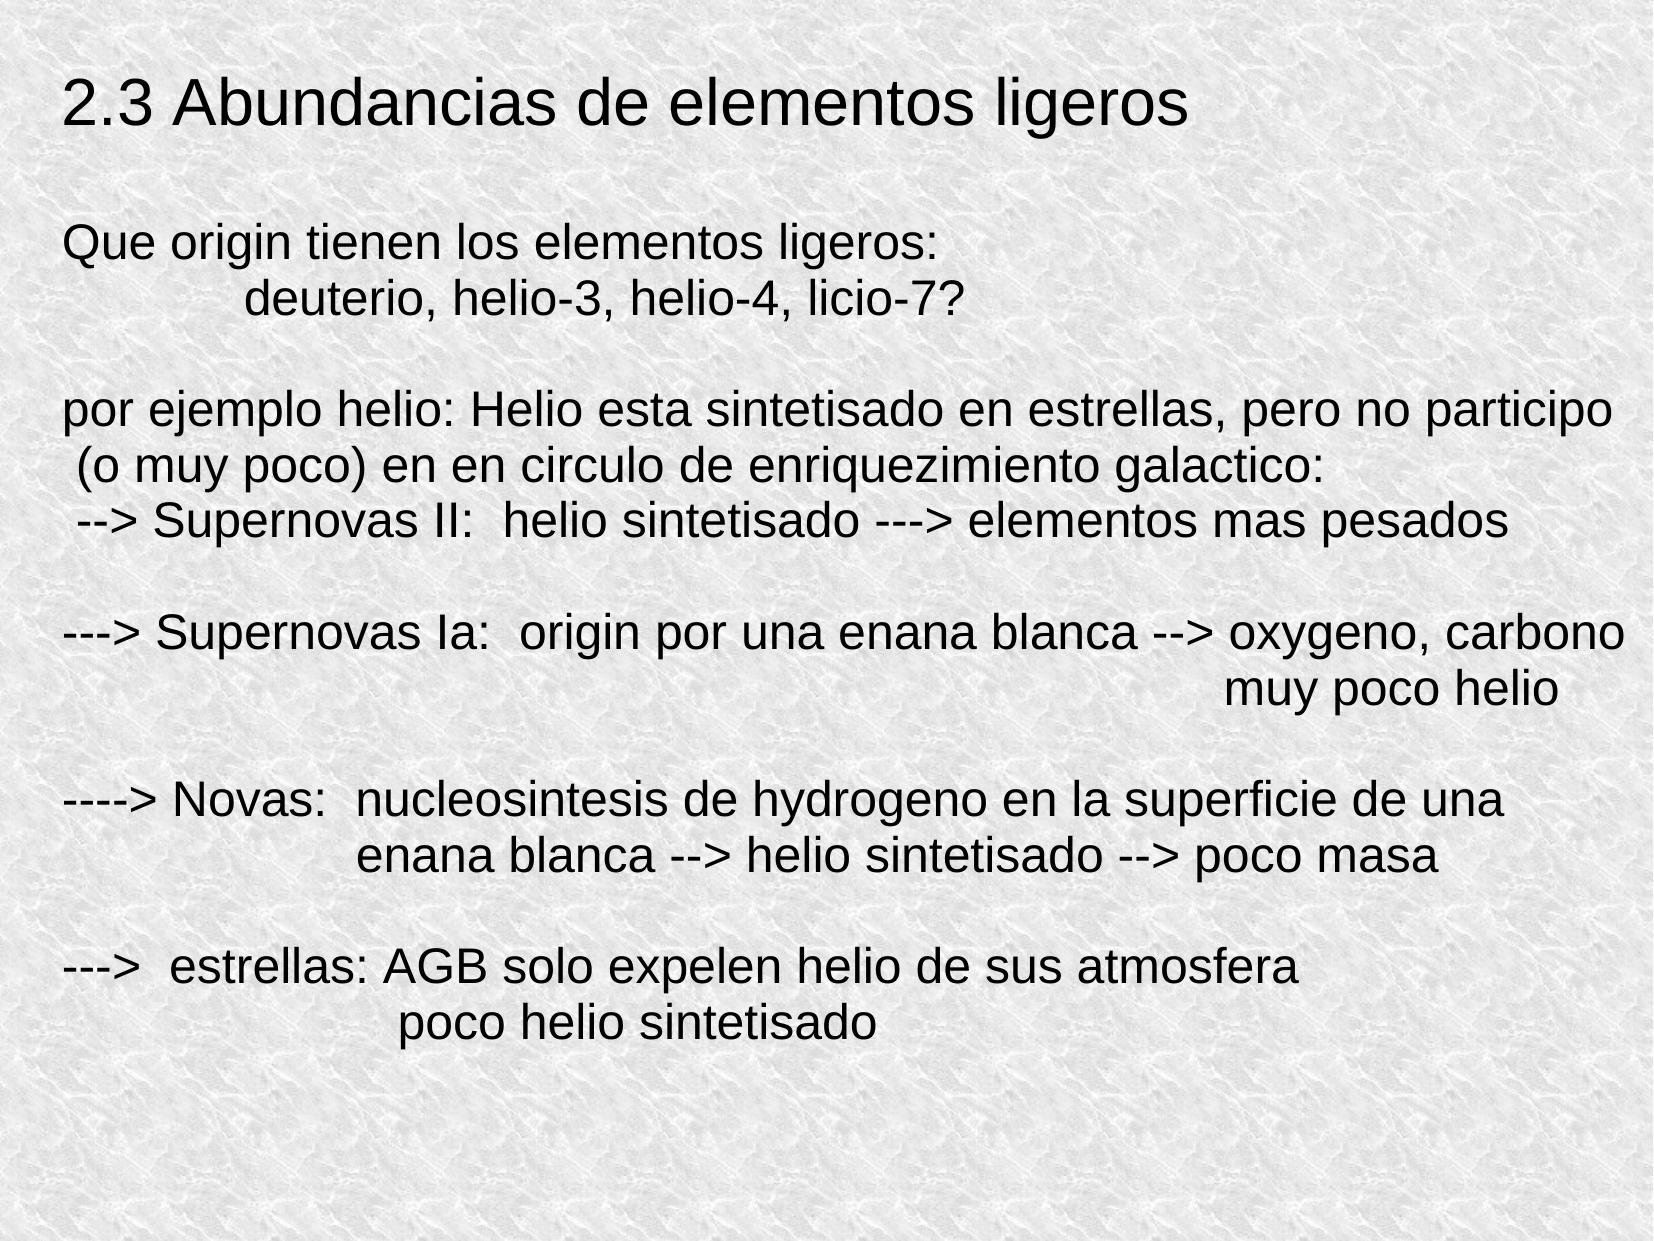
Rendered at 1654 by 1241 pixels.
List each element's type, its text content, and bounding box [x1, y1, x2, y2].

picture [0, 0, 1654, 1241]
text_box 2.3 Abundancias de elementos ligeros Que origin tienen los elementos ligeros: deuterio, helio-3, helio-4, licio-7? por ejemplo helio: Helio esta sintetisado en estrellas, pero no participo (o muy poco) en en circulo de enriquezimiento galactico: --> Supernovas II: helio sintetisado ---> elementos mas pesados ---> Supernovas Ia: origin por una enana blanca --> oxygeno, carbono muy poco helio ----> Novas: nucleosintesis de hydrogeno en la superficie de una enana blanca --> helio sintetisado --> poco masa ---> estrellas: AGB solo expelen helio de sus atmosfera poco helio sintetisado [47, 57, 1642, 1241]
